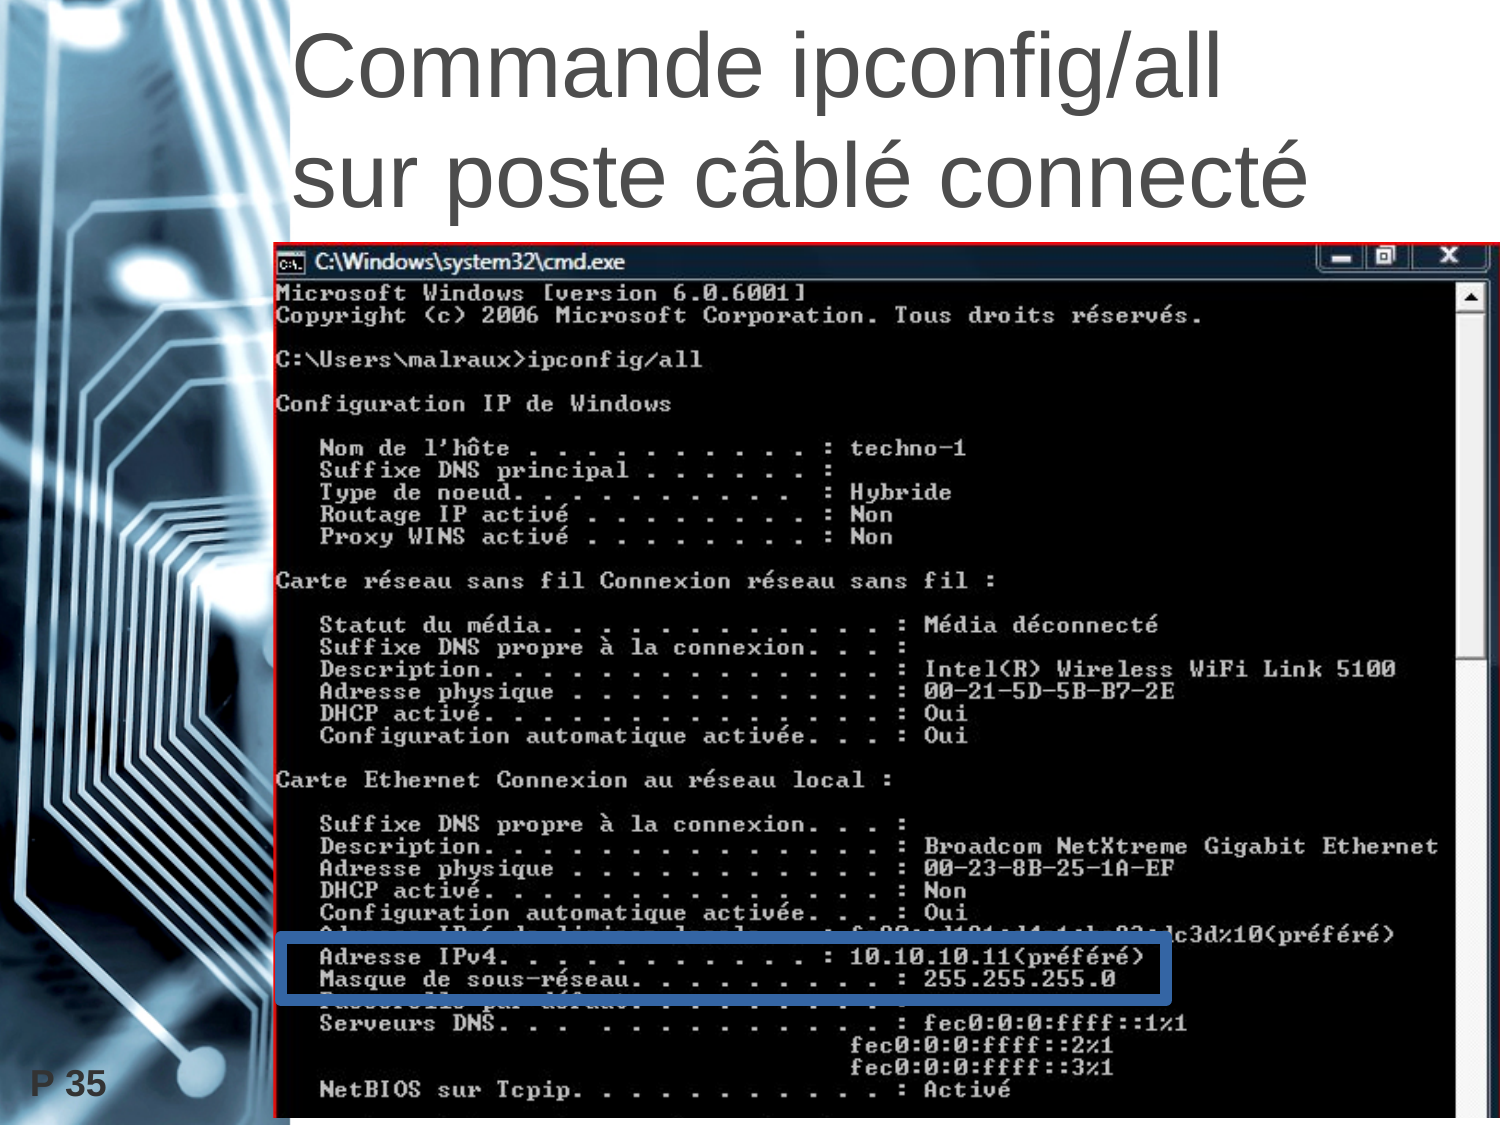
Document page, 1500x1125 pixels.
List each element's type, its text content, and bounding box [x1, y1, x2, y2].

picture [0, 0, 1500, 1125]
title Commande ipconfig/all sur poste câblé connecté [276, 16, 1415, 214]
